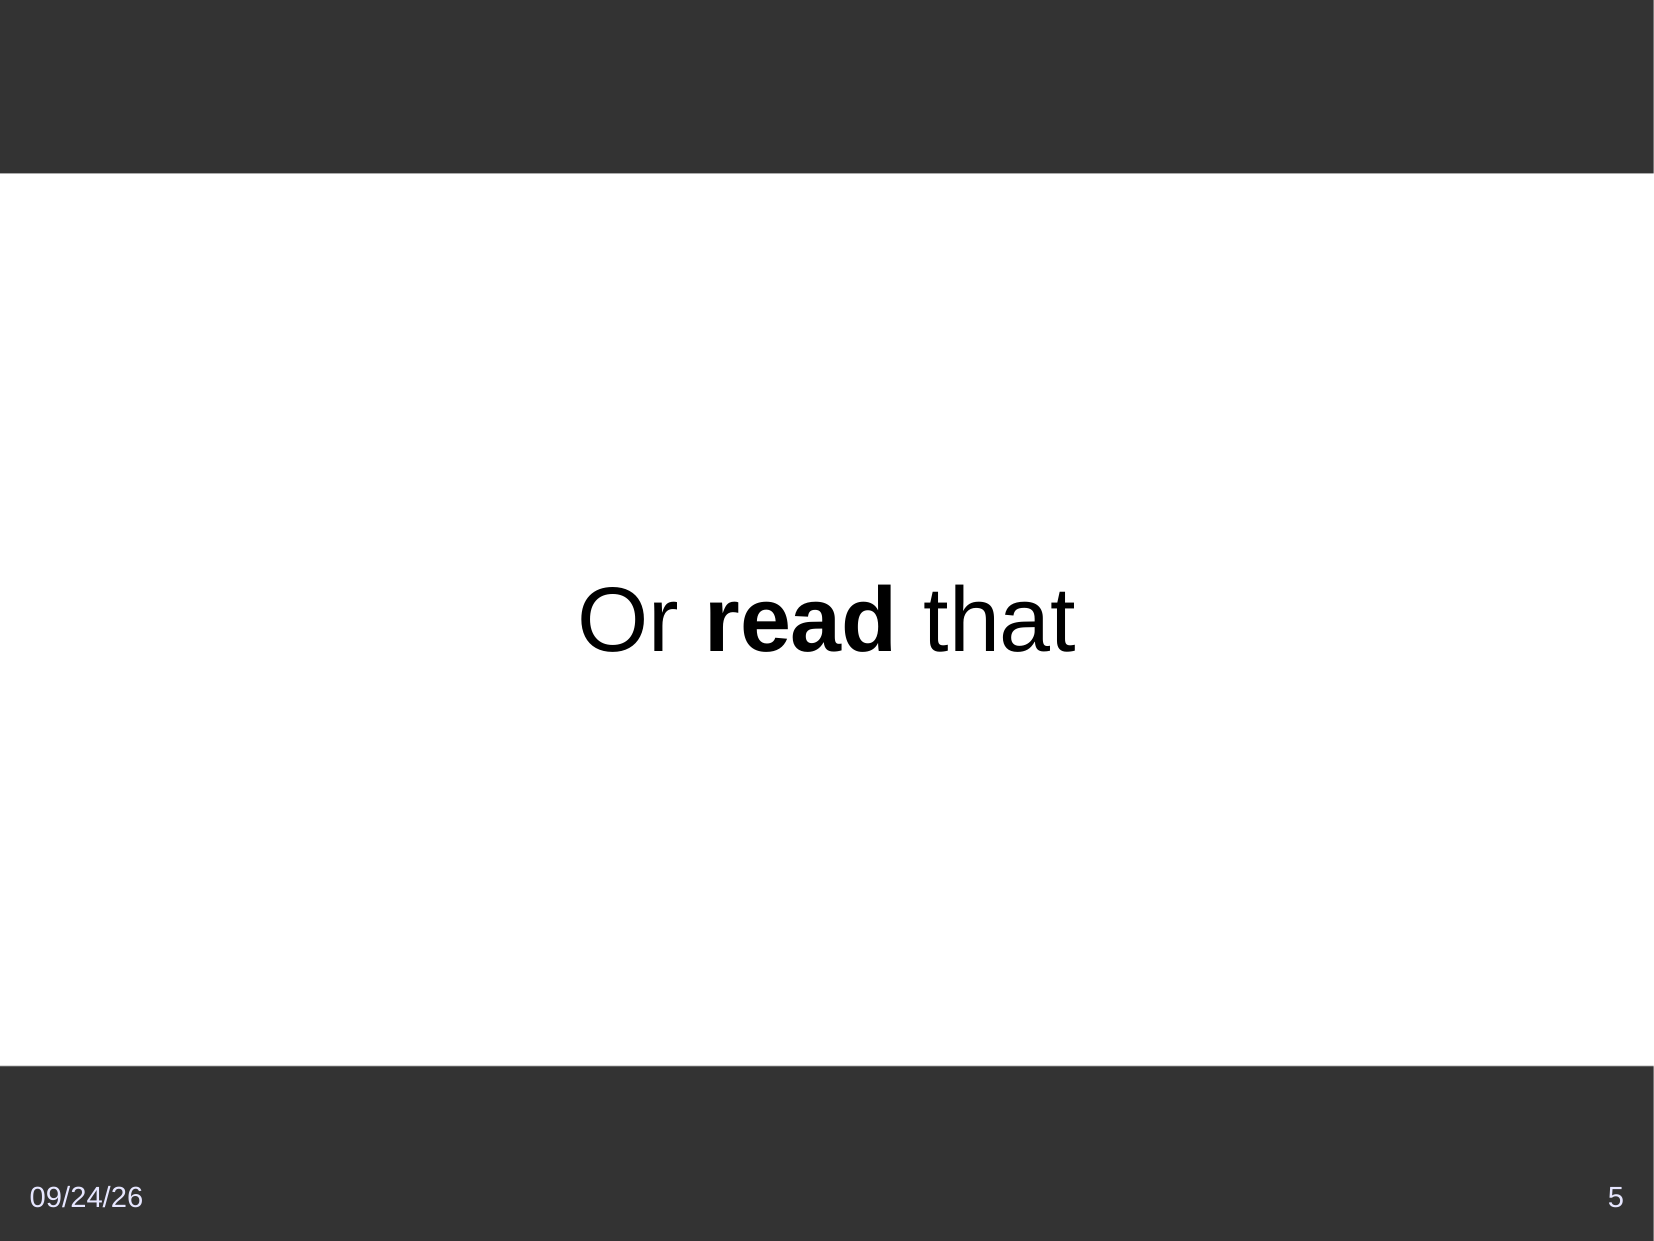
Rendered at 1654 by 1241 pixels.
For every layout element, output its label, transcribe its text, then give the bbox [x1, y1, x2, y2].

picture [0, 0, 1654, 1241]
subtitle Or read that [29, 214, 1625, 1027]
